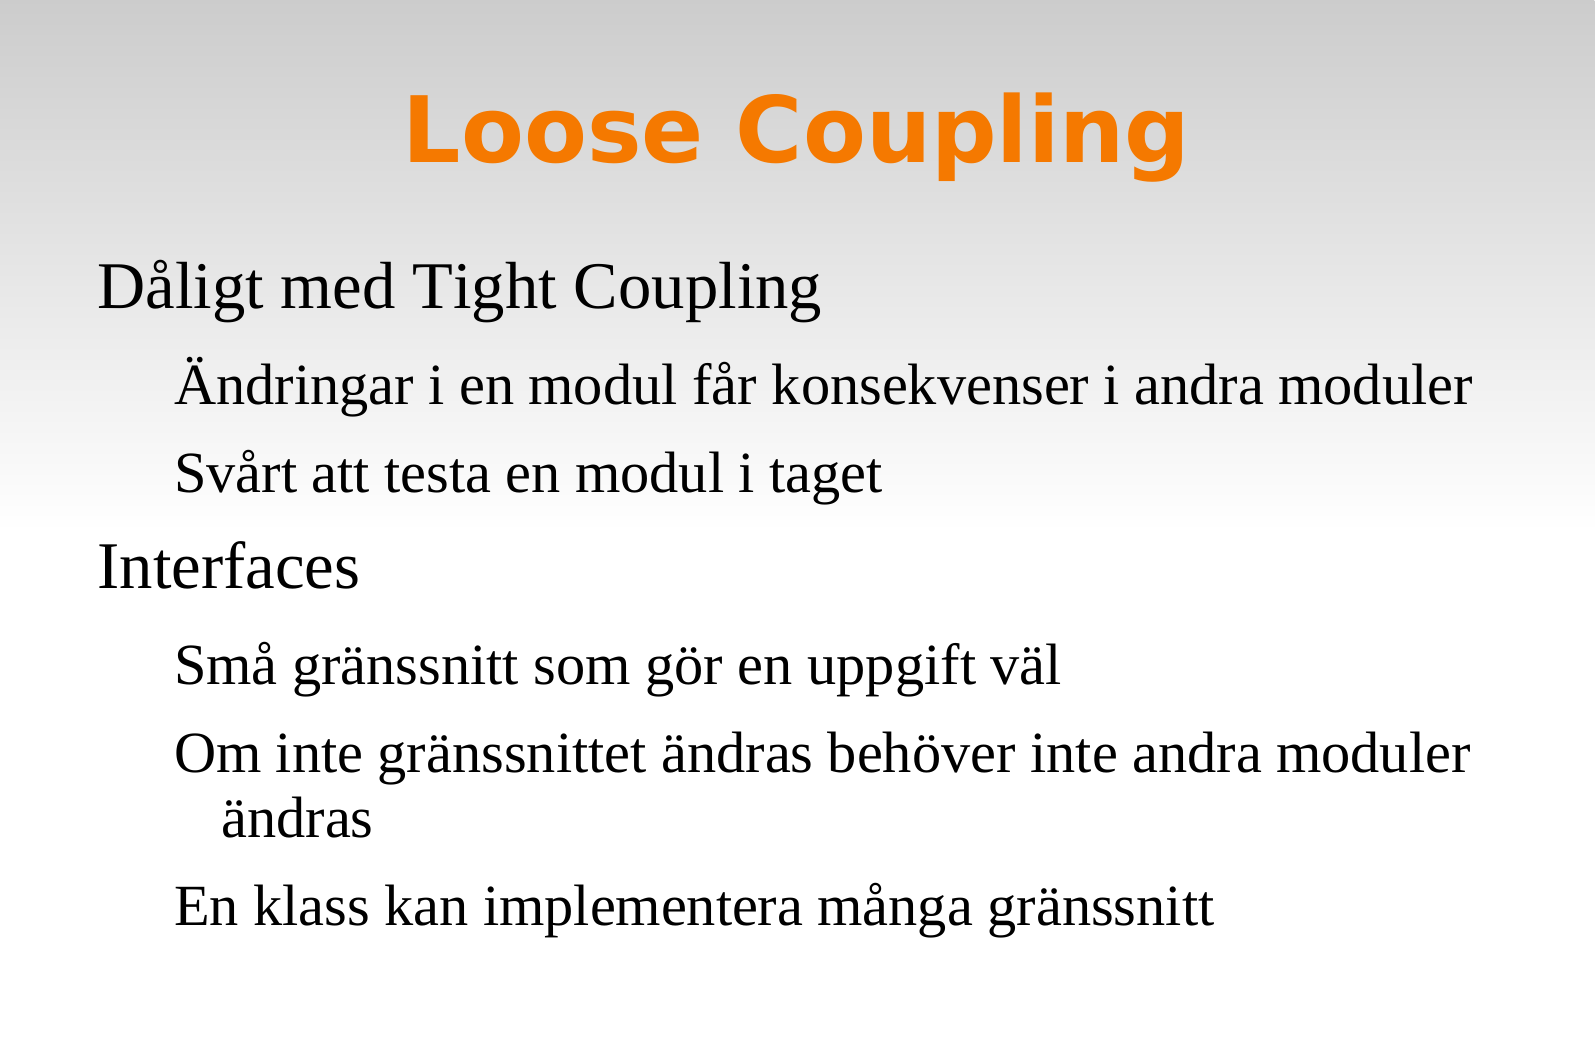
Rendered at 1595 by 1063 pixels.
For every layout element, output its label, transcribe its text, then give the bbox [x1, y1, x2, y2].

title Loose Coupling [79, 49, 1515, 213]
list Dåligt med Tight Coupling Ändringar i en modul får konsekvenser i andra moduler Svårt att testa en modul i taget Interfaces Små gränssnitt som gör en uppgift väl Om inte gränssnittet ändras behöver inte andra moduler ändras En klass kan implementera många gränssnitt [79, 248, 1515, 1058]
